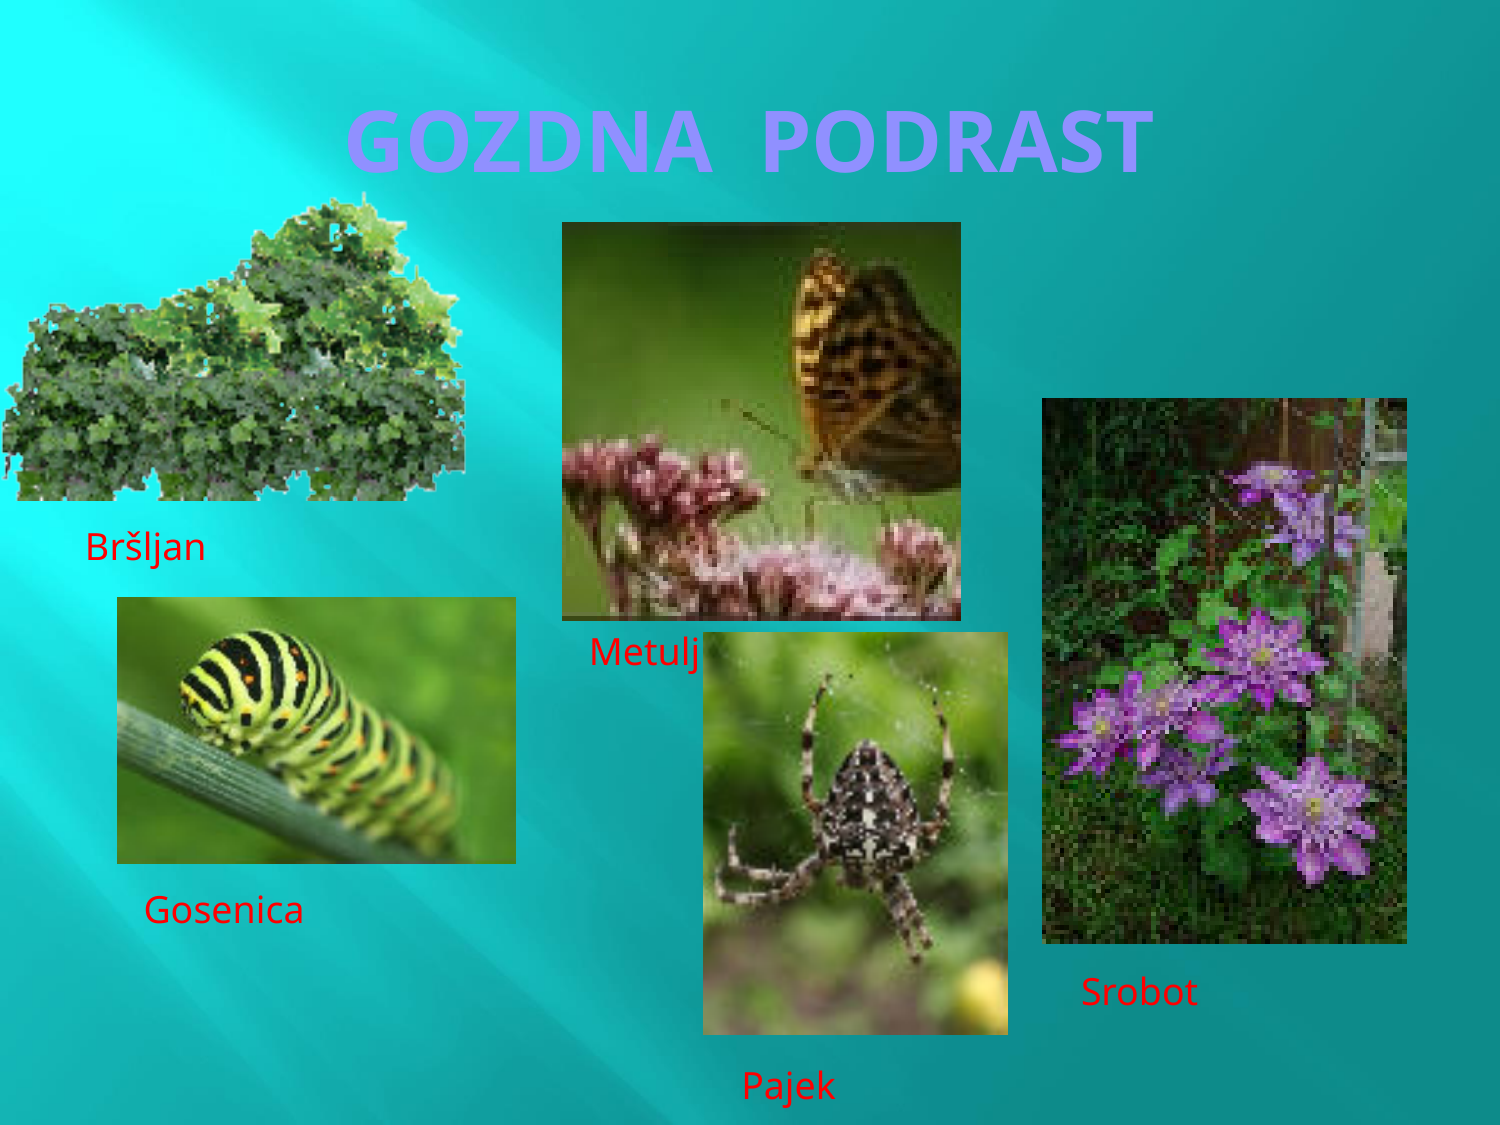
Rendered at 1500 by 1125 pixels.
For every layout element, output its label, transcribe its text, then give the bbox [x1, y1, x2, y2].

title GOZDNA PODRAST [75, 45, 1425, 233]
text_box Pajek [726, 1054, 1008, 1115]
picture [0, 0, 1500, 1125]
text_box Gosenica [128, 878, 493, 939]
text_box Srobot [1066, 960, 1278, 1021]
text_box Metulj [574, 621, 950, 681]
text_box Bršljan [70, 515, 399, 576]
